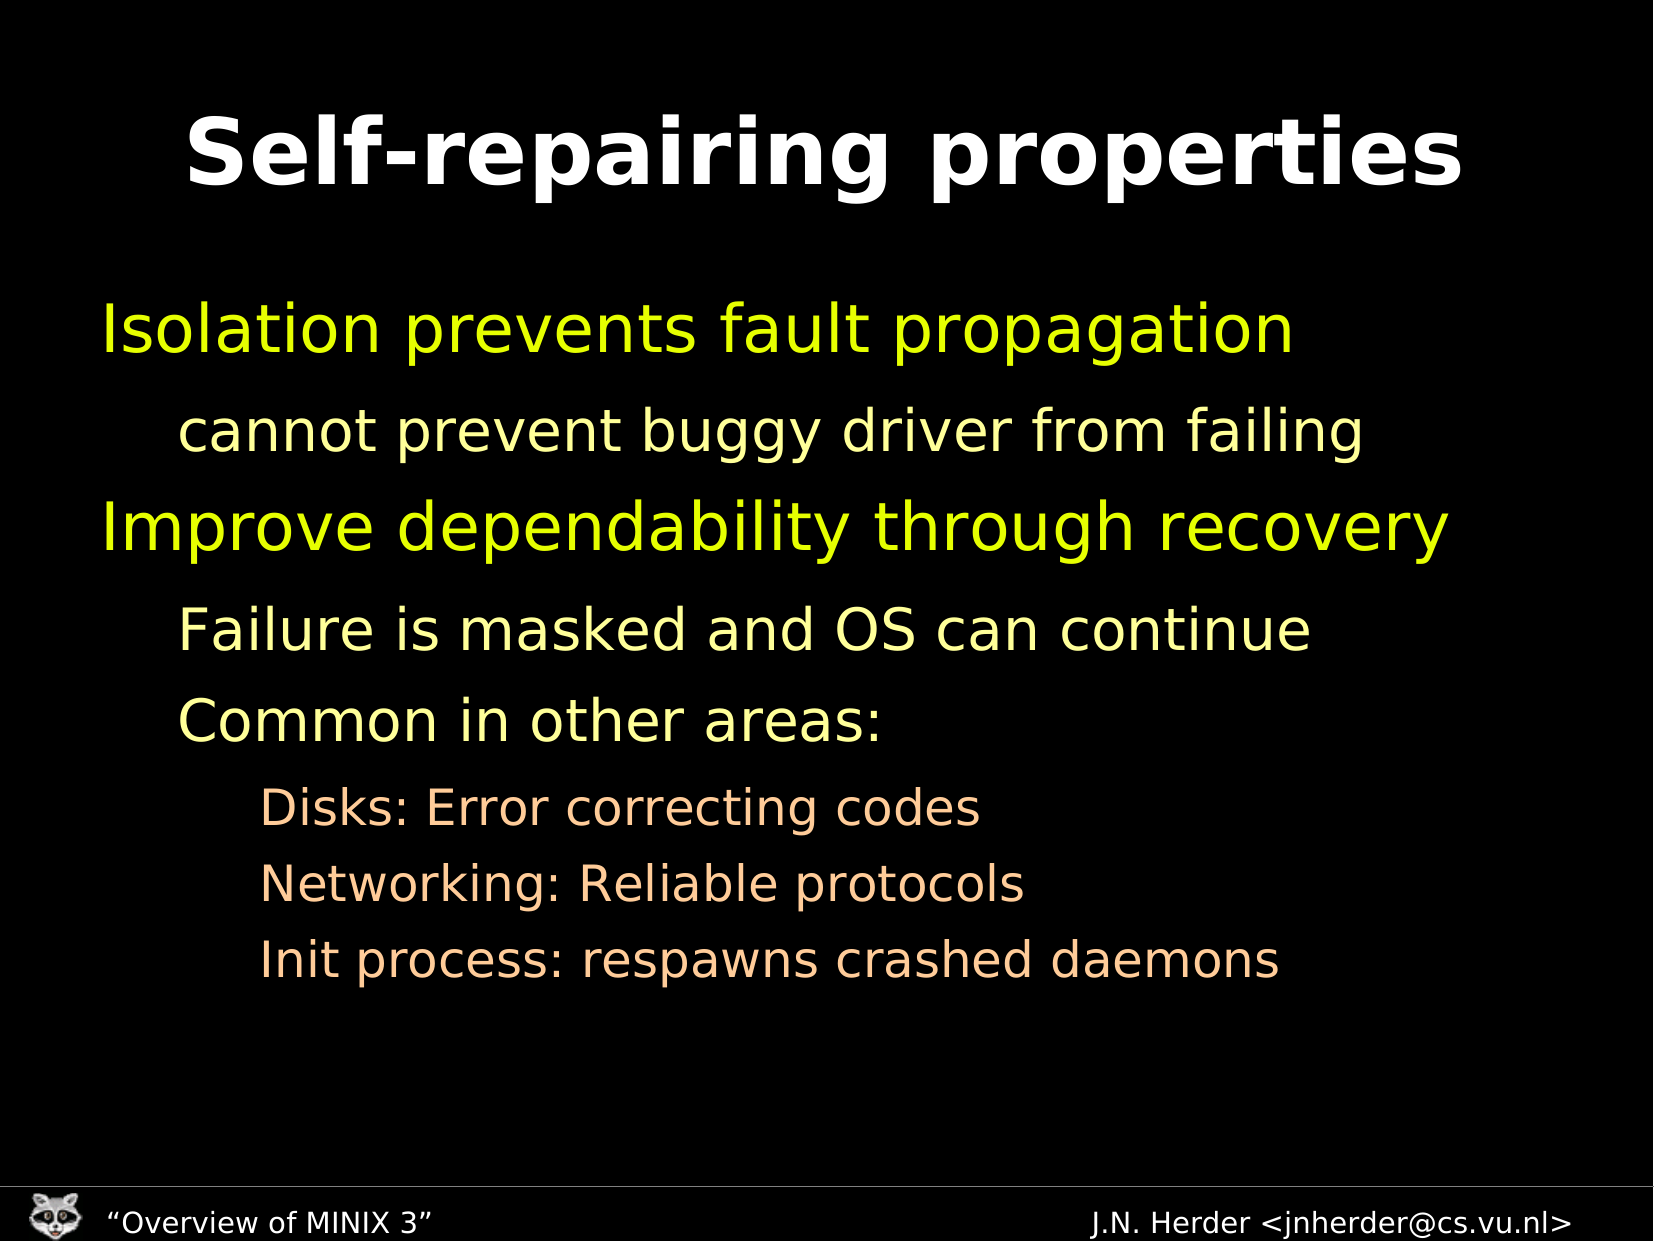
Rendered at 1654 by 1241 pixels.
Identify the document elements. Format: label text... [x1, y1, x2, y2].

picture [29, 1193, 83, 1241]
list Isolation prevents fault propagation cannot prevent buggy driver from failing Improve dependability through recovery Failure is masked and OS can continue Common in other areas: Disks: Error correcting codes Networking: Reliable protocols Init process: respawns crashed daemons [82, 290, 1571, 1095]
title Self-repairing properties [75, 50, 1576, 256]
